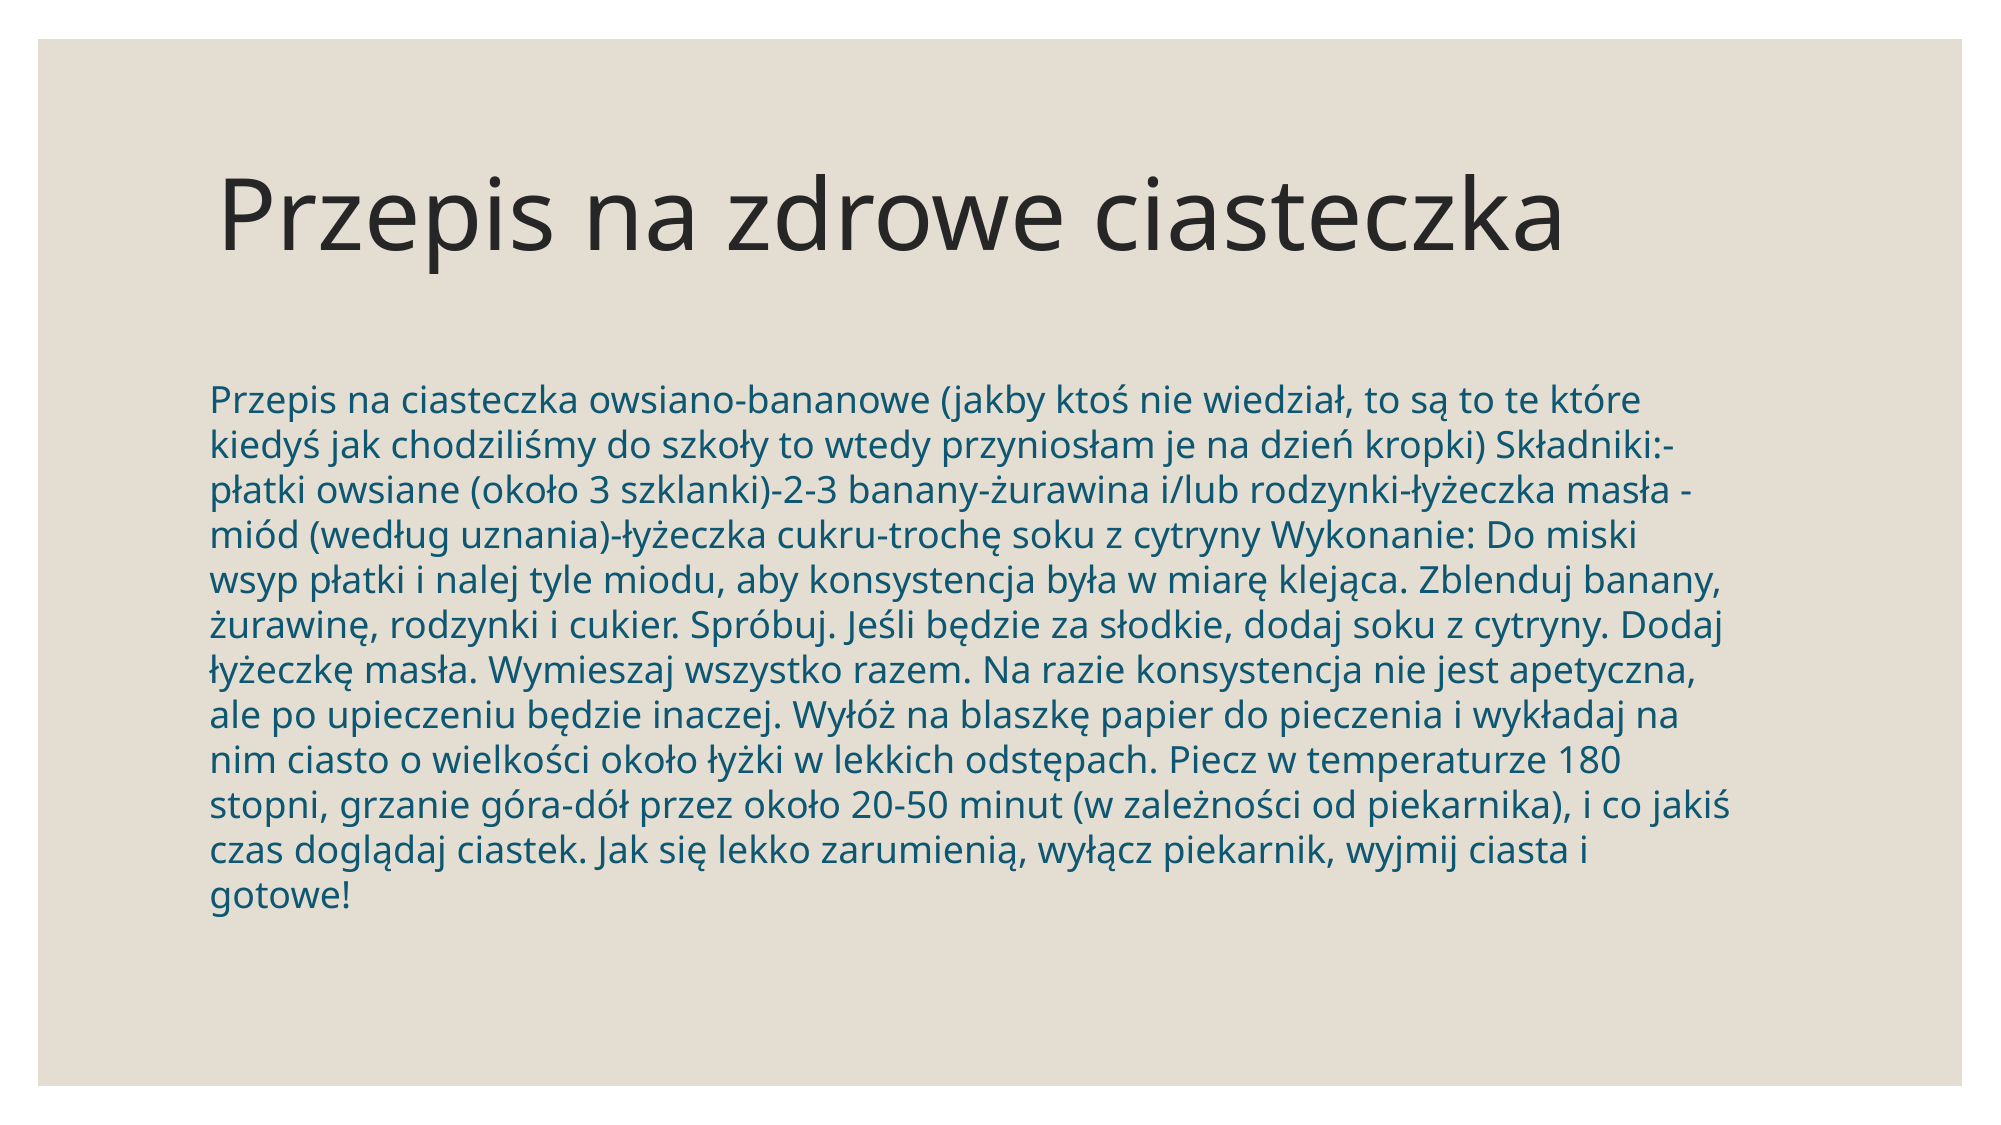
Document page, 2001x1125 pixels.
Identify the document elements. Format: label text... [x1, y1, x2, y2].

text_box Przepis na ciasteczka owsiano-bananowe (jakby ktoś nie wiedział, to są to te które kiedyś jak chodziliśmy do szkoły to wtedy przyniosłam je na dzień kropki) Składniki:-płatki owsiane (około 3 szklanki)-2-3 banany-żurawina i/lub rodzynki-łyżeczka masła -miód (według uznania)-łyżeczka cukru-trochę soku z cytryny Wykonanie: Do miski wsyp płatki i nalej tyle miodu, aby konsystencja była w miarę klejąca. Zblenduj banany, żurawinę, rodzynki i cukier. Spróbuj. Jeśli będzie za słodkie, dodaj soku z cytryny. Dodaj łyżeczkę masła. Wymieszaj wszystko razem. Na razie konsystencja nie jest apetyczna, ale po upieczeniu będzie inaczej. Wyłóż na blaszkę papier do pieczenia i wykładaj na nim ciasto o wielkości około łyżki w lekkich odstępach. Piecz w temperaturze 180 stopni, grzanie góra-dół przez około 20-50 minut (w zależności od piekarnika), i co jakiś czas doglądaj ciastek. Jak się lekko zarumienią, wyłącz piekarnik, wyjmij ciasta i gotowe! [194, 368, 1754, 1020]
title Przepis na zdrowe ciasteczka [174, 105, 1825, 331]
